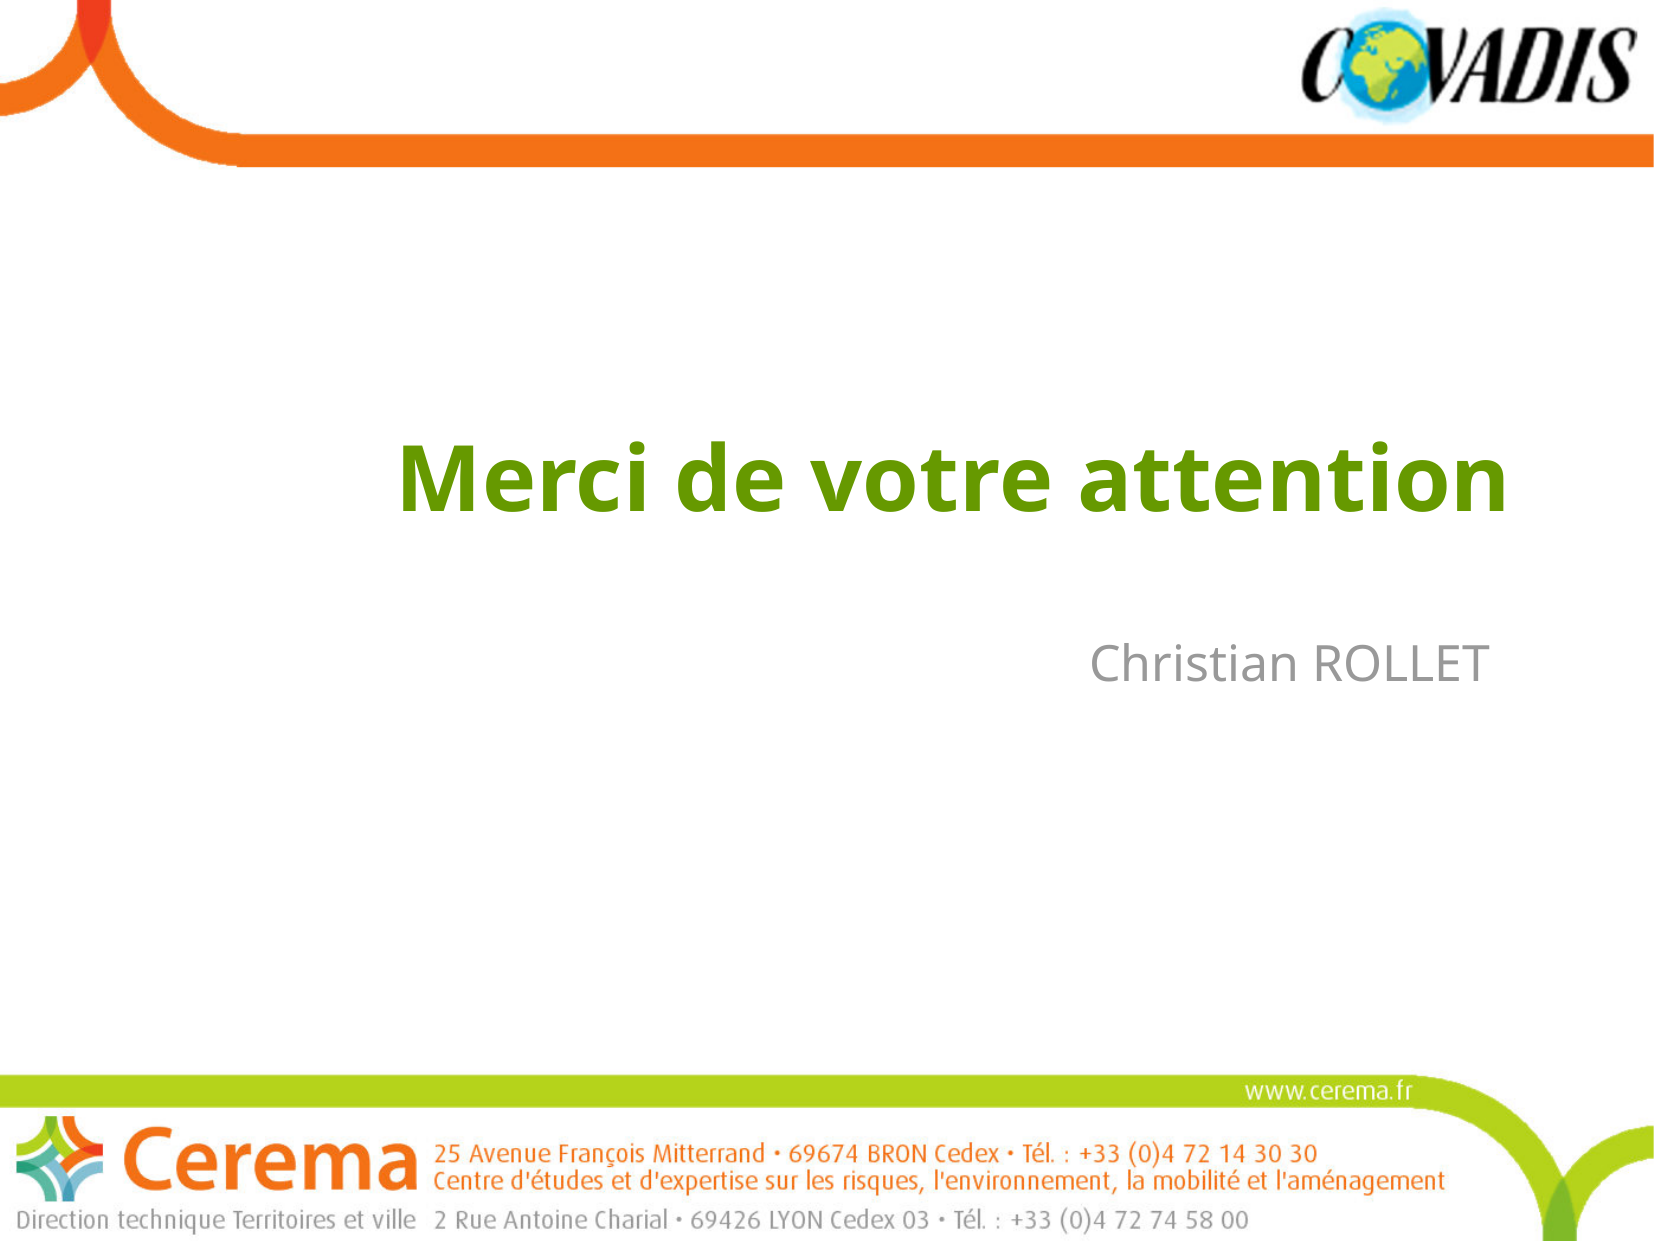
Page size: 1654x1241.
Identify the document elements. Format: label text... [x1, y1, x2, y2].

picture [0, 0, 1654, 1241]
list Christian ROLLET [236, 637, 1595, 1052]
title Merci de votre attention [153, 354, 1512, 609]
